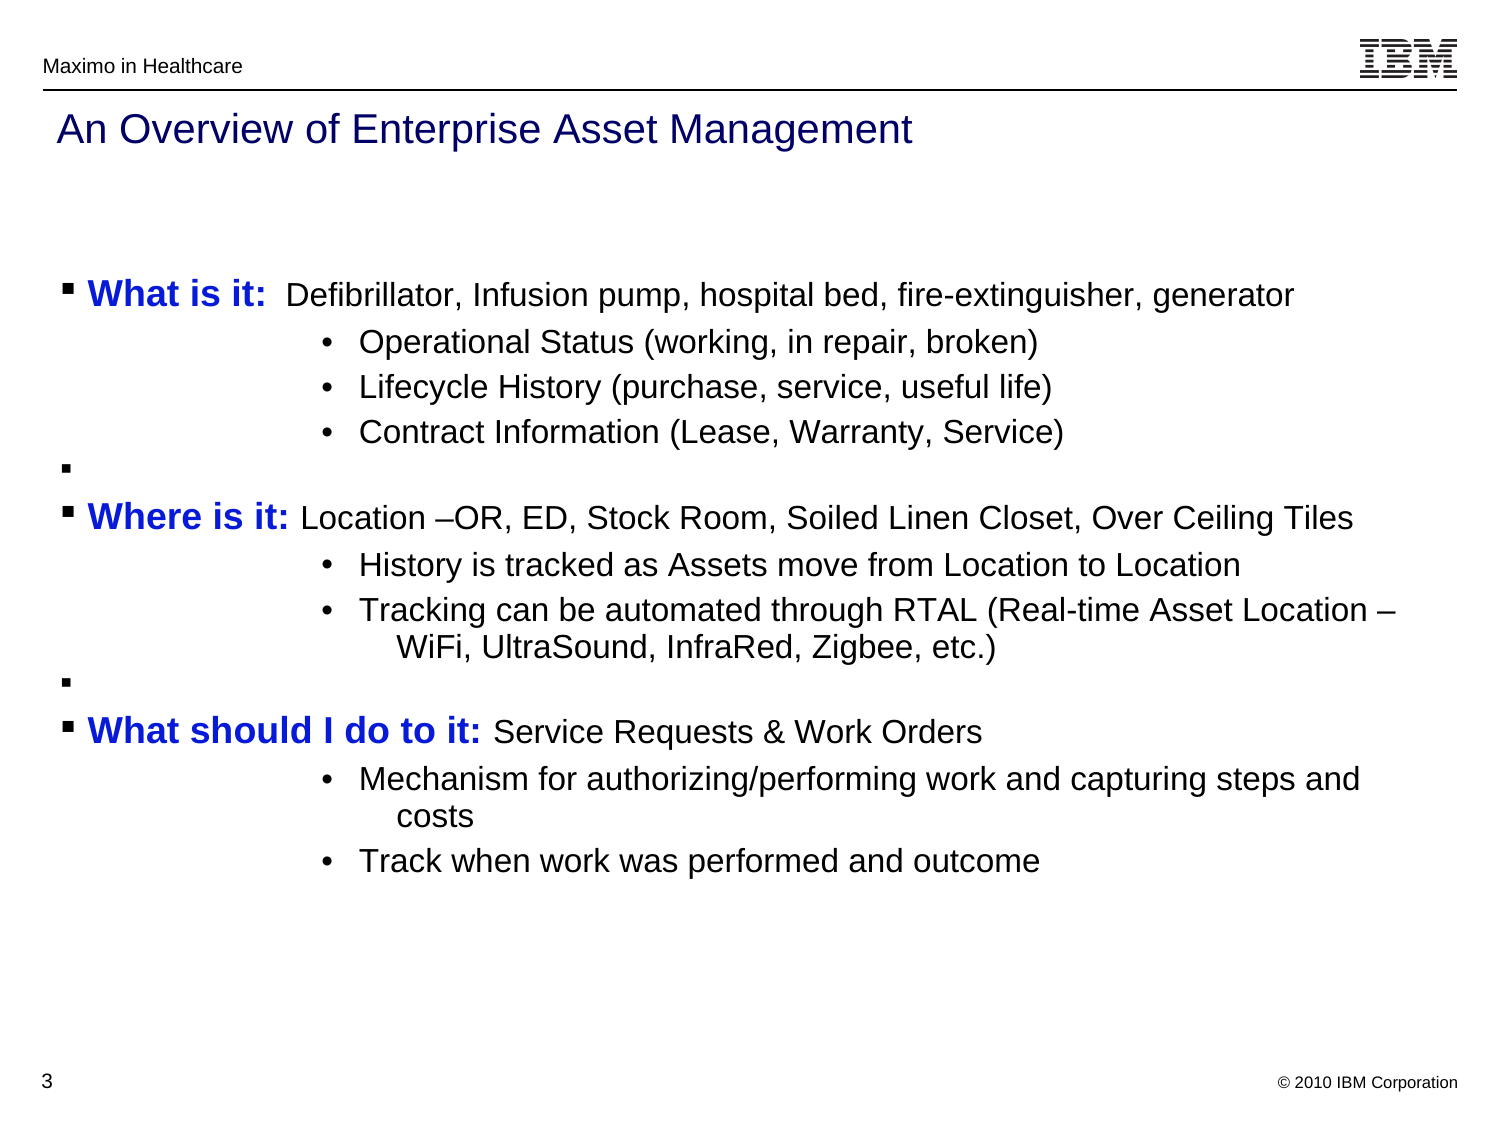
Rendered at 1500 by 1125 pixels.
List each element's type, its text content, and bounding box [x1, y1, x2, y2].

list What is it: Defibrillator, Infusion pump, hospital bed, fire-extinguisher, generator Operational Status (working, in repair, broken) Lifecycle History (purchase, service, useful life) Contract Information (Lease, Warranty, Service) Where is it: Location –OR, ED, Stock Room, Soiled Linen Closet, Over Ceiling Tiles History is tracked as Assets move from Location to Location Tracking can be automated through RTAL (Real-time Asset Location – WiFi, UltraSound, InfraRed, Zigbee, etc.) What should I do to it: Service Requests & Work Orders Mechanism for authorizing/performing work and capturing steps and costs Track when work was performed and outcome [44, 266, 1451, 1048]
title An Overview of Enterprise Asset Management [41, 100, 1480, 166]
picture [1360, 39, 1457, 78]
